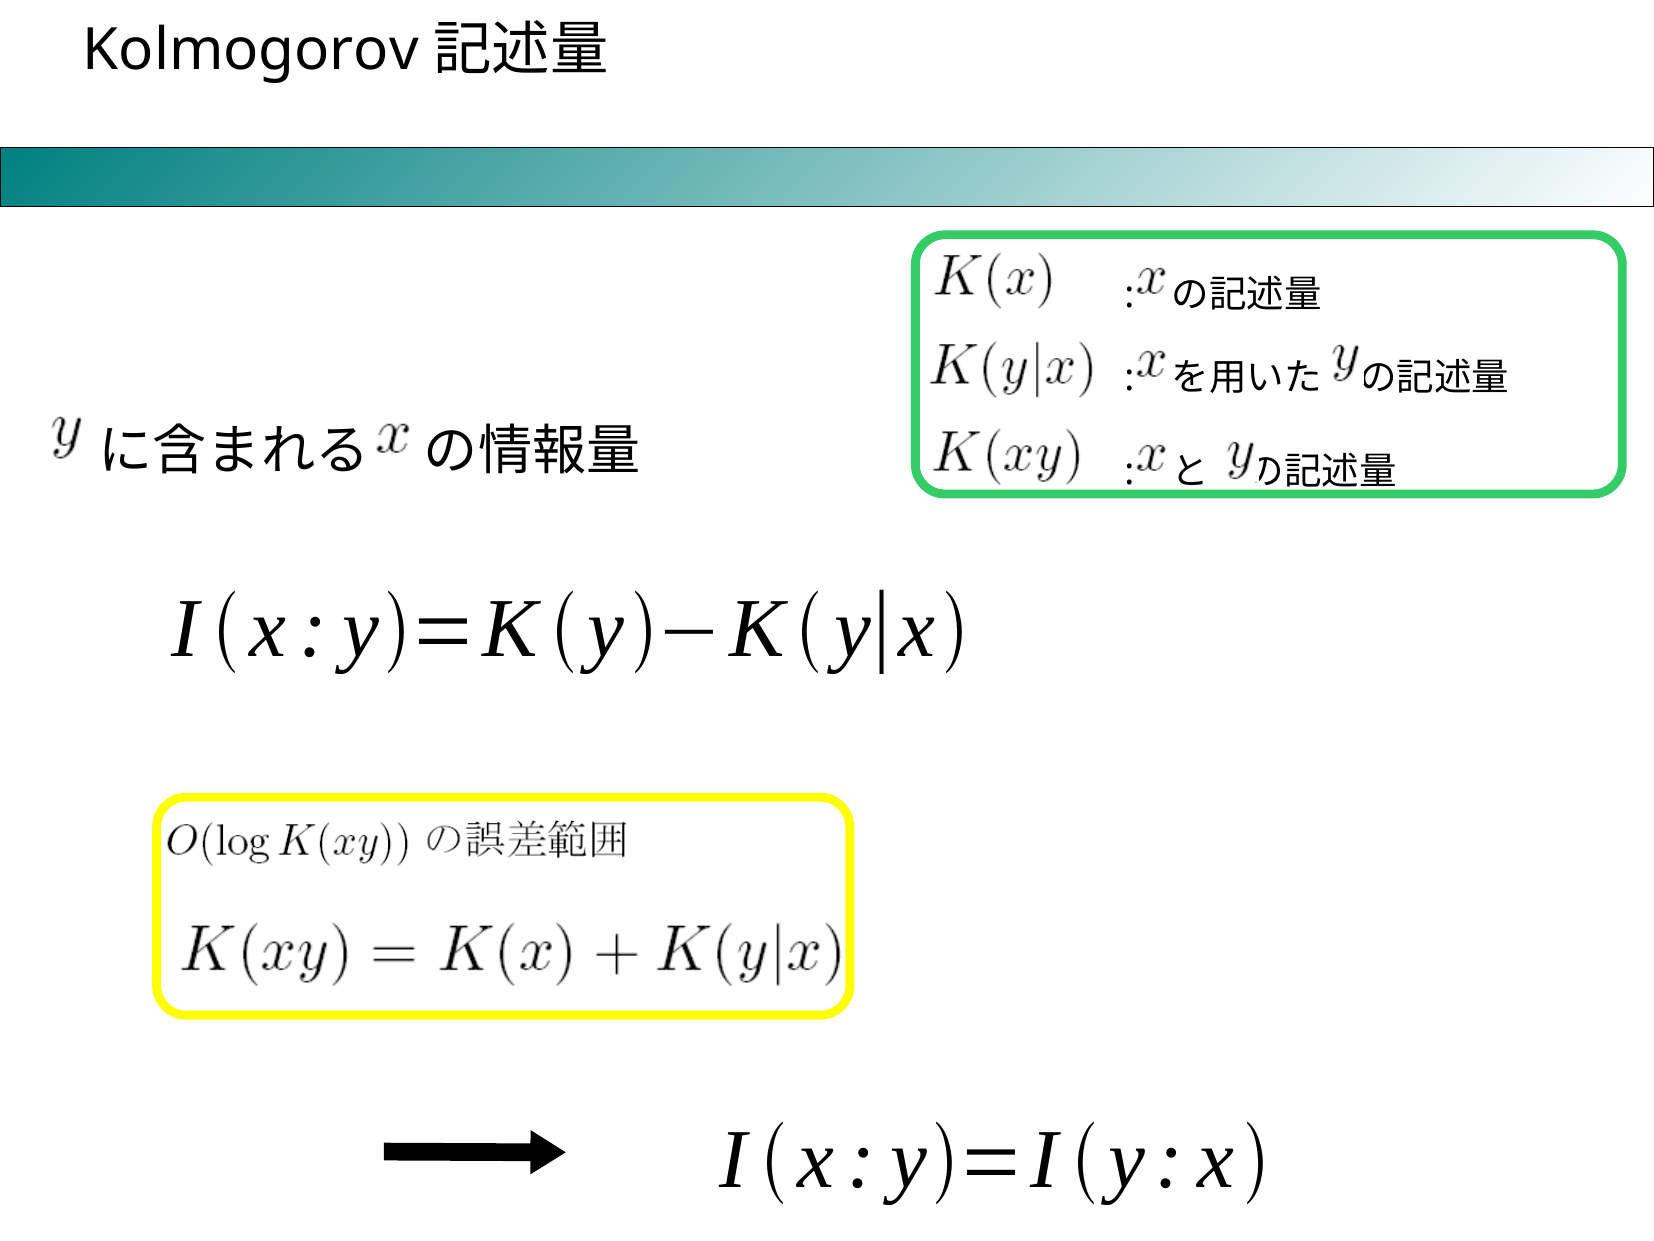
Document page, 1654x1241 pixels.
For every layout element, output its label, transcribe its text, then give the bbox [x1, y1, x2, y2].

chart [160, 561, 975, 680]
picture [920, 315, 1103, 406]
picture [1133, 347, 1171, 384]
picture [162, 808, 635, 871]
picture [1133, 264, 1171, 301]
picture [1328, 341, 1364, 384]
text_box : の記述量 [1109, 256, 1480, 326]
text_box : を用いた の記述量 [1109, 339, 1617, 408]
text_box に含まれる の情報量 [29, 399, 683, 473]
title Kolmogorov 記述量 [82, 26, 1571, 171]
picture [1133, 441, 1171, 478]
picture [47, 403, 89, 473]
picture [1223, 438, 1259, 482]
text_box : と の記述量 [1109, 433, 1494, 489]
picture [930, 415, 1083, 489]
chart [708, 1092, 1276, 1210]
picture [930, 240, 1062, 314]
picture [170, 904, 845, 1008]
picture [374, 413, 414, 461]
picture [847, 904, 857, 1008]
